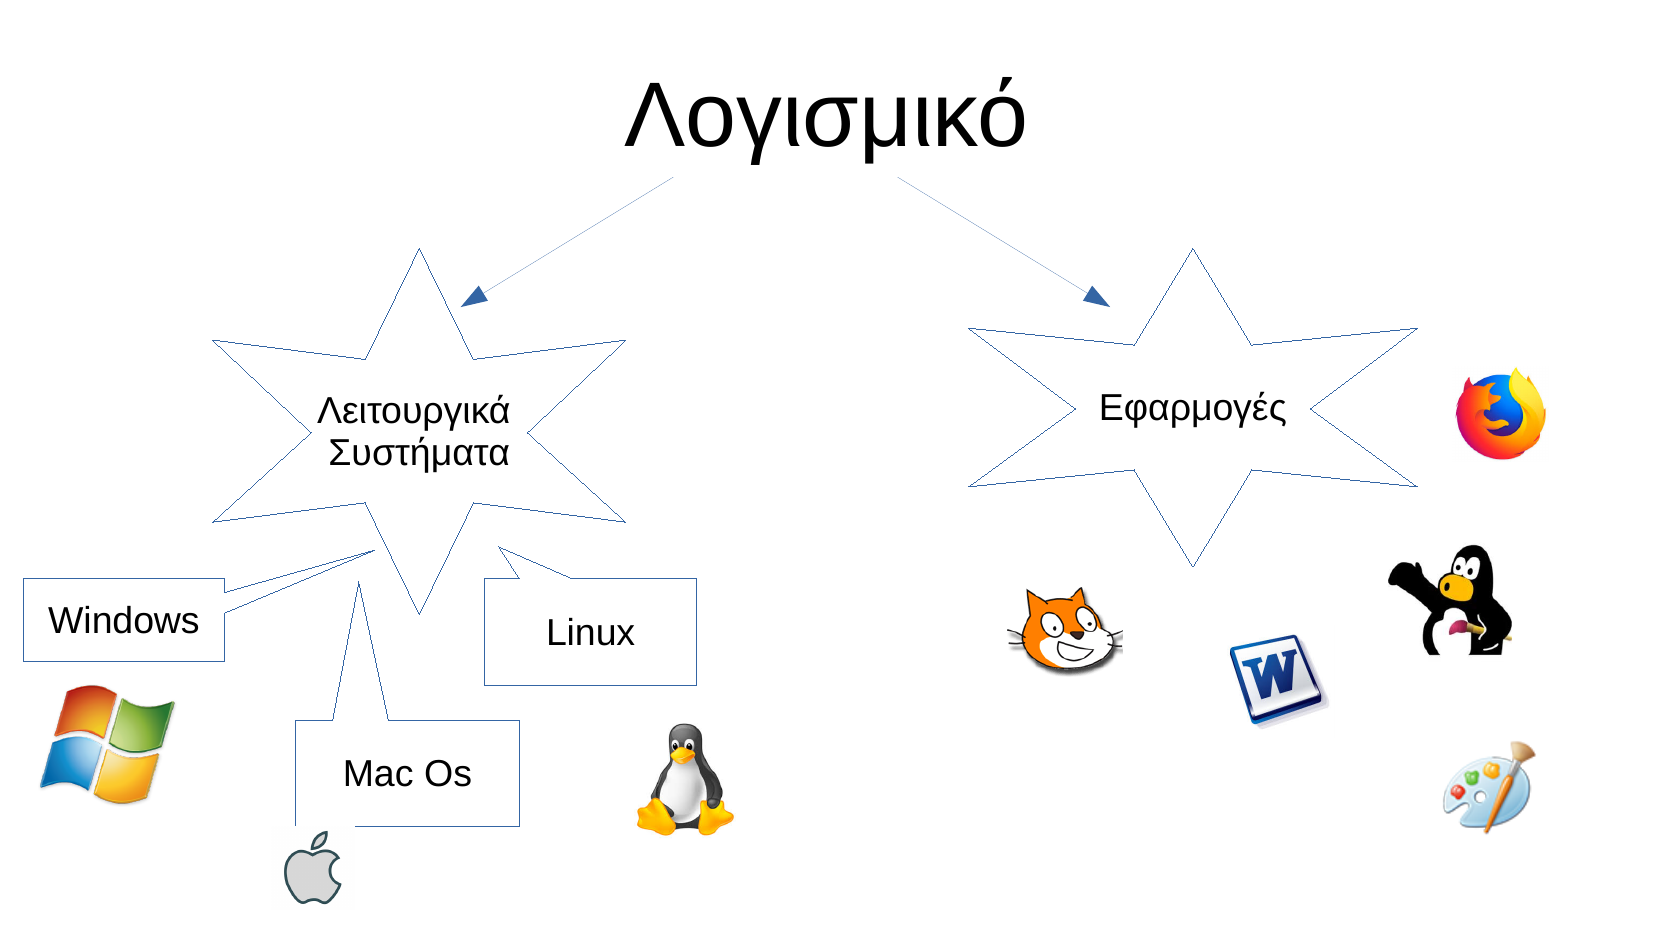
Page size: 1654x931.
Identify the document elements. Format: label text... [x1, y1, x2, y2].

picture [1223, 625, 1335, 738]
picture [271, 826, 355, 910]
picture [1452, 366, 1549, 462]
picture [38, 676, 178, 815]
picture [1007, 570, 1123, 686]
picture [1388, 538, 1512, 662]
text_box Εφαρμογές [968, 248, 1418, 567]
title Λογισμικό [82, 37, 1571, 193]
text_box Windows [23, 550, 375, 662]
picture [625, 719, 745, 839]
text_box Mac Os [295, 581, 520, 827]
text_box Λειτουργικά Συστήματα [212, 248, 626, 615]
text_box Linux [484, 546, 697, 686]
picture [1440, 738, 1541, 839]
